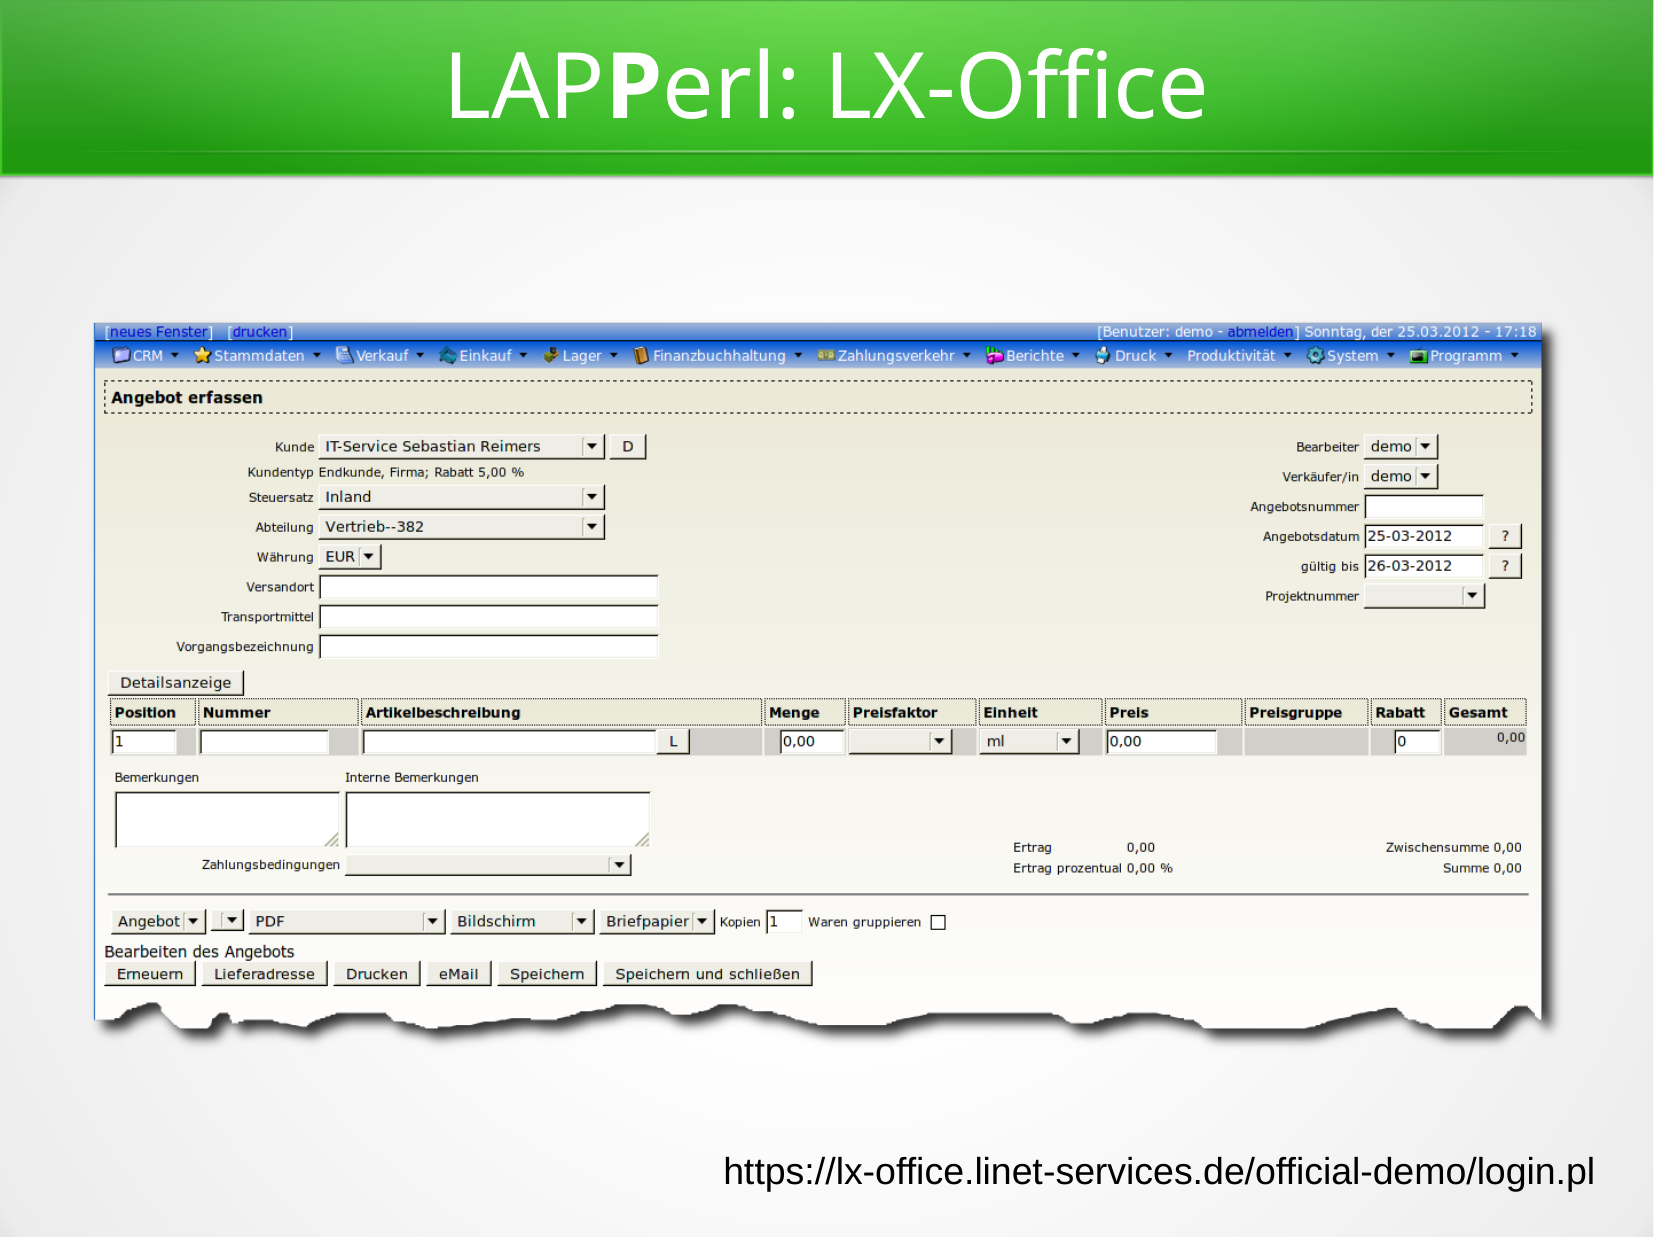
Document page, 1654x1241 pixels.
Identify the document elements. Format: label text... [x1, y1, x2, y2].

text_box https://lx-office.linet-services.de/official-demo/login.pl [708, 1143, 1611, 1201]
title LAPPerl: LX-Office [82, 11, 1571, 154]
picture [0, 0, 1654, 1237]
